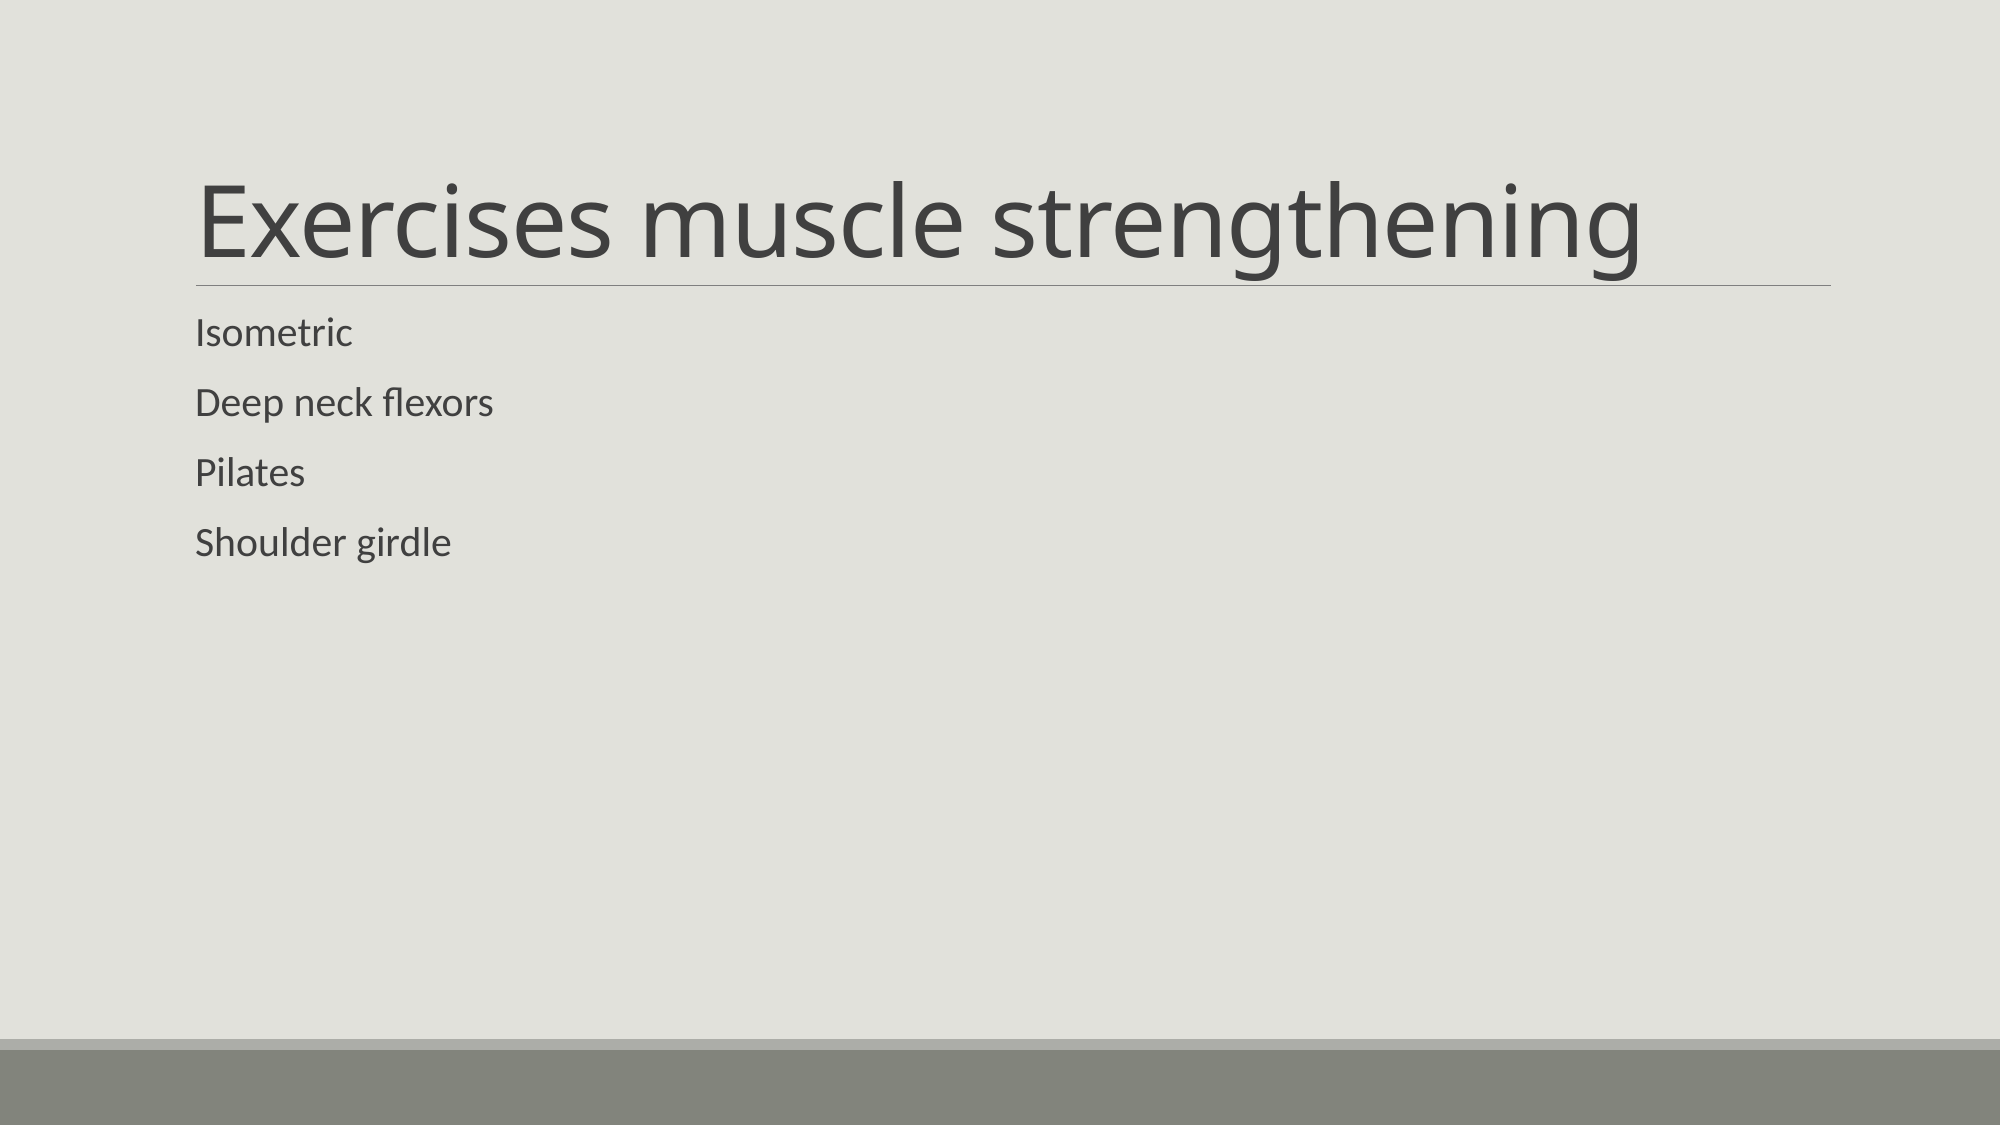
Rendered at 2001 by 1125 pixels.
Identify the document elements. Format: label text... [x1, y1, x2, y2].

title Exercises muscle strengthening [180, 47, 1831, 286]
list Isometric Deep neck flexors Pilates Shoulder girdle [180, 302, 1831, 963]
